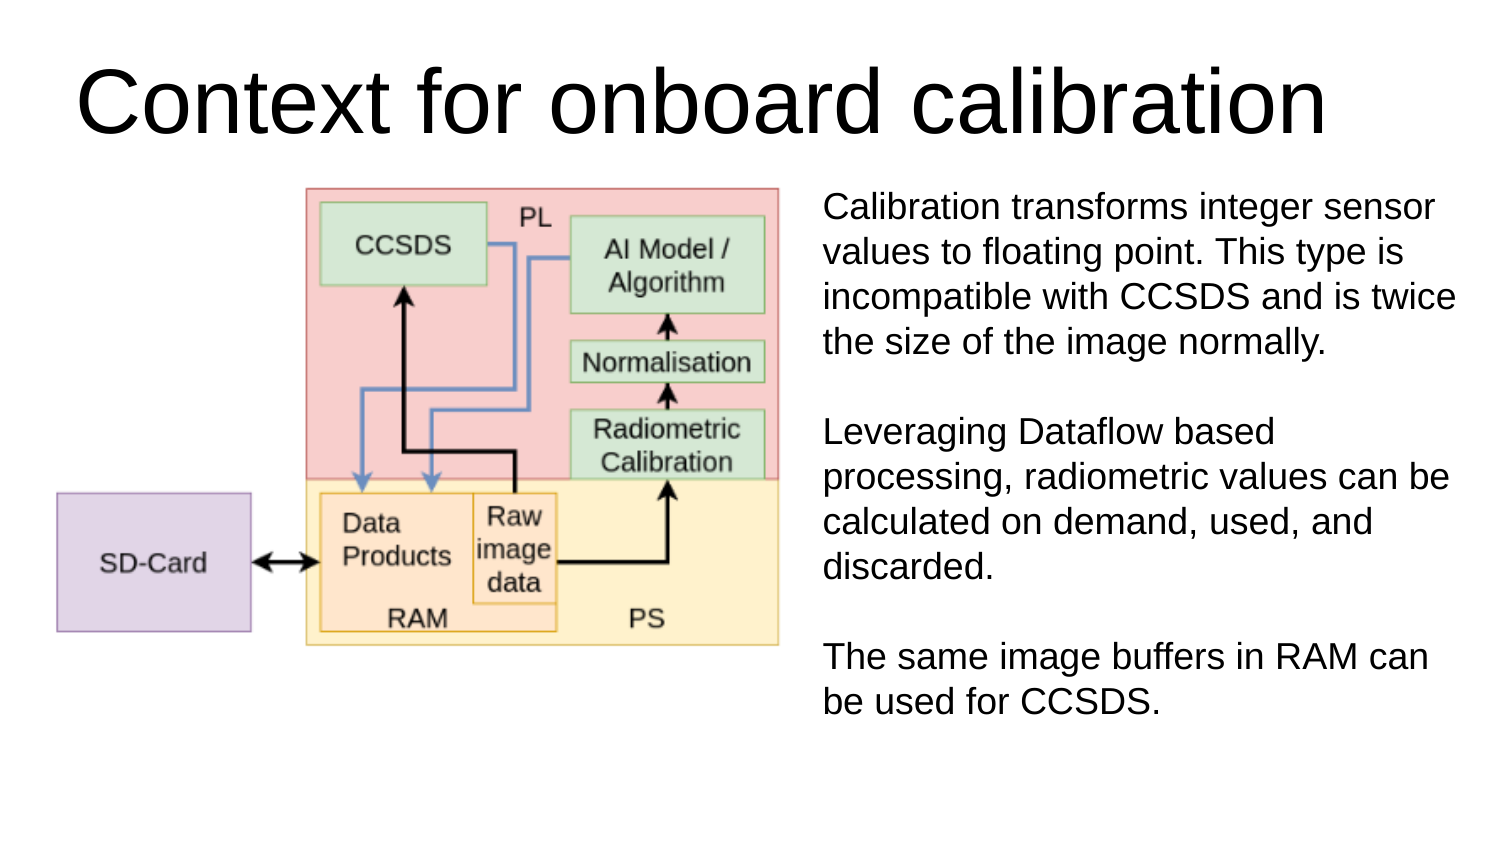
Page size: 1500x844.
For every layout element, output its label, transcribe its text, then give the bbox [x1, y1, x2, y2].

picture [21, 165, 808, 666]
title Context for onboard calibration [75, 33, 1425, 174]
text_box Calibration transforms integer sensor values to floating point. This type is incompatible with CCSDS and is twice the size of the image normally. Leveraging Dataflow based processing, radiometric values can be calculated on demand, used, and discarded. The same image buffers in RAM can be used for CCSDS. [807, 174, 1473, 736]
